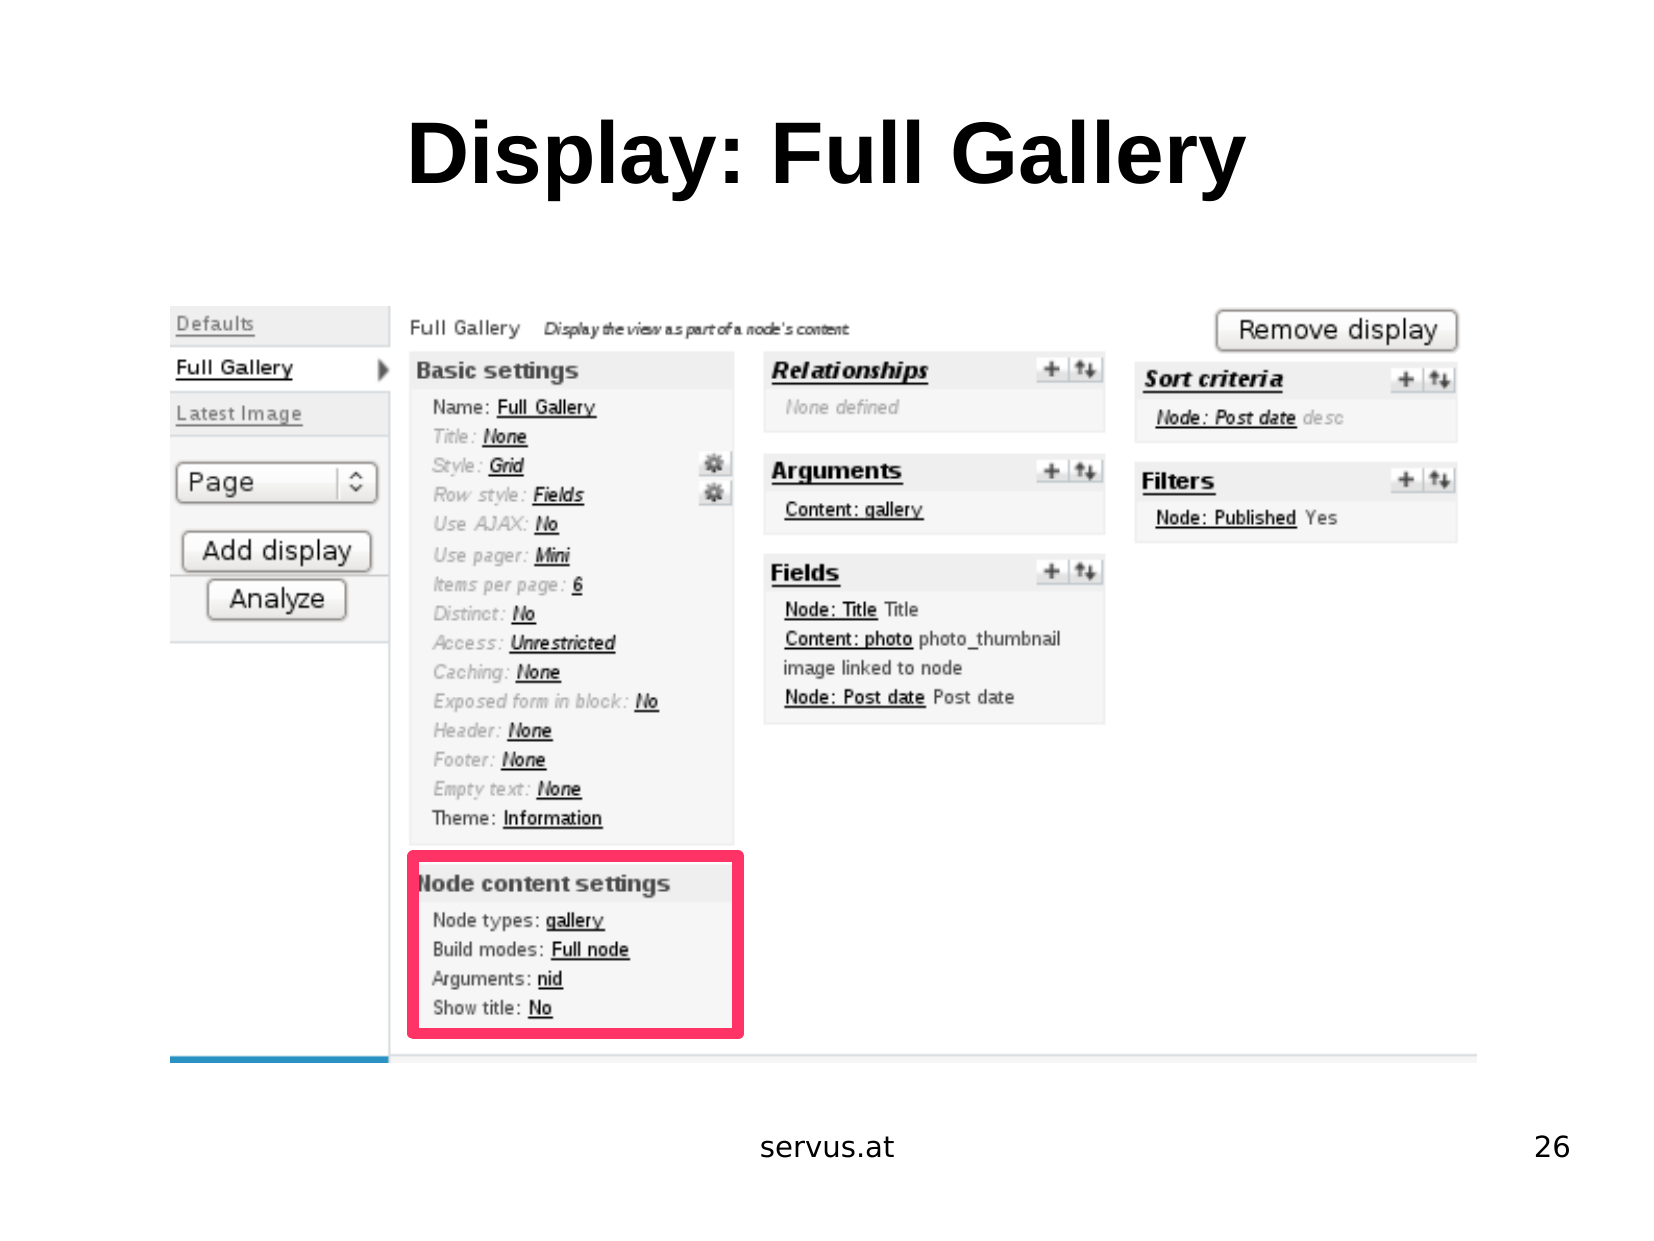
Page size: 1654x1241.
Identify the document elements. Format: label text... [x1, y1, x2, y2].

picture [170, 306, 1477, 1063]
title Display: Full Gallery [82, 56, 1571, 250]
